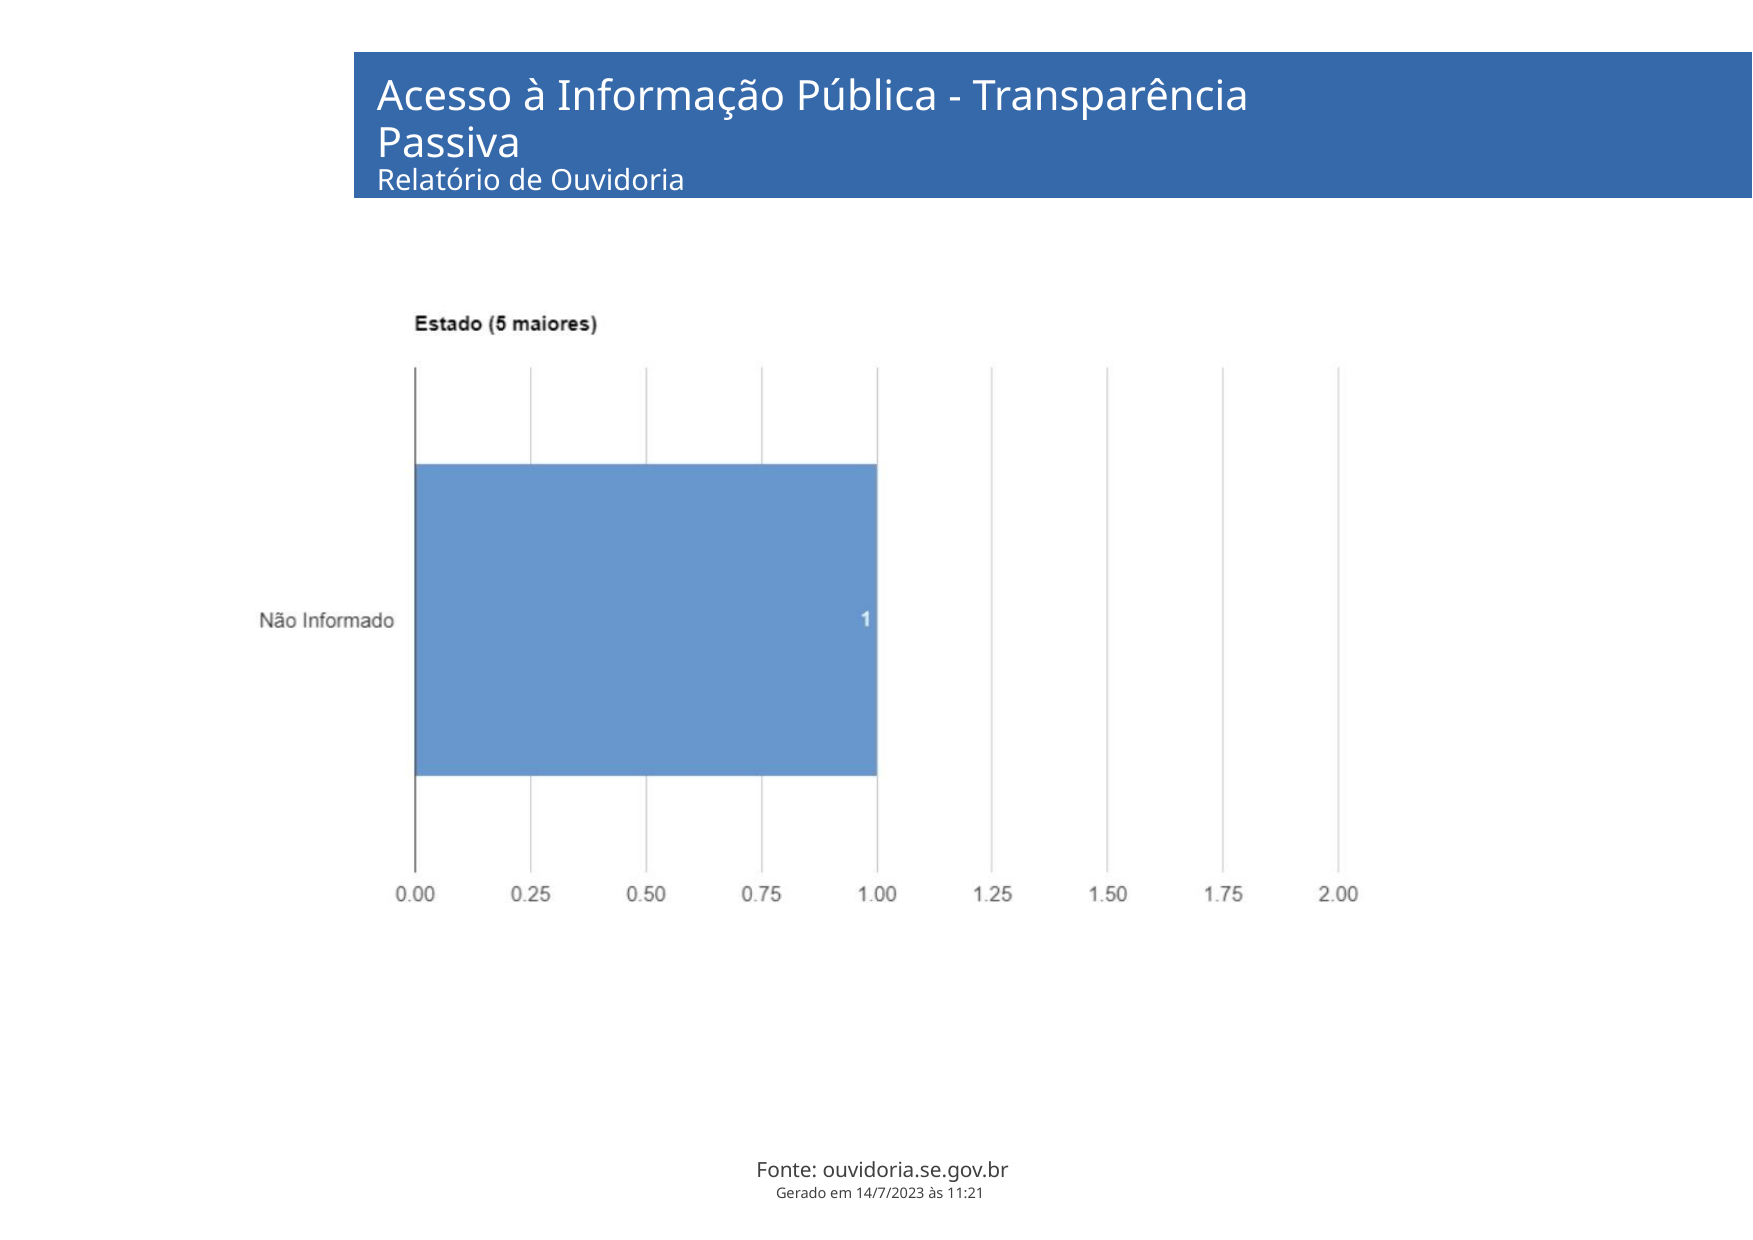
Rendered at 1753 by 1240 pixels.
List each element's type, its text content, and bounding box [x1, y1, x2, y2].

text_box Fonte: ouvidoria.se.gov.br Gerado em 14/7/2023 às 11:21 [756, 1158, 1023, 1202]
text_box [354, 52, 1752, 198]
text_box [155, 211, 1599, 1028]
text_box Acesso à Informação Pública - Transparência Passiva Relatório de Ouvidoria SETUR - Fevereiro a Fevereiro de 2023 [376, 72, 1403, 228]
